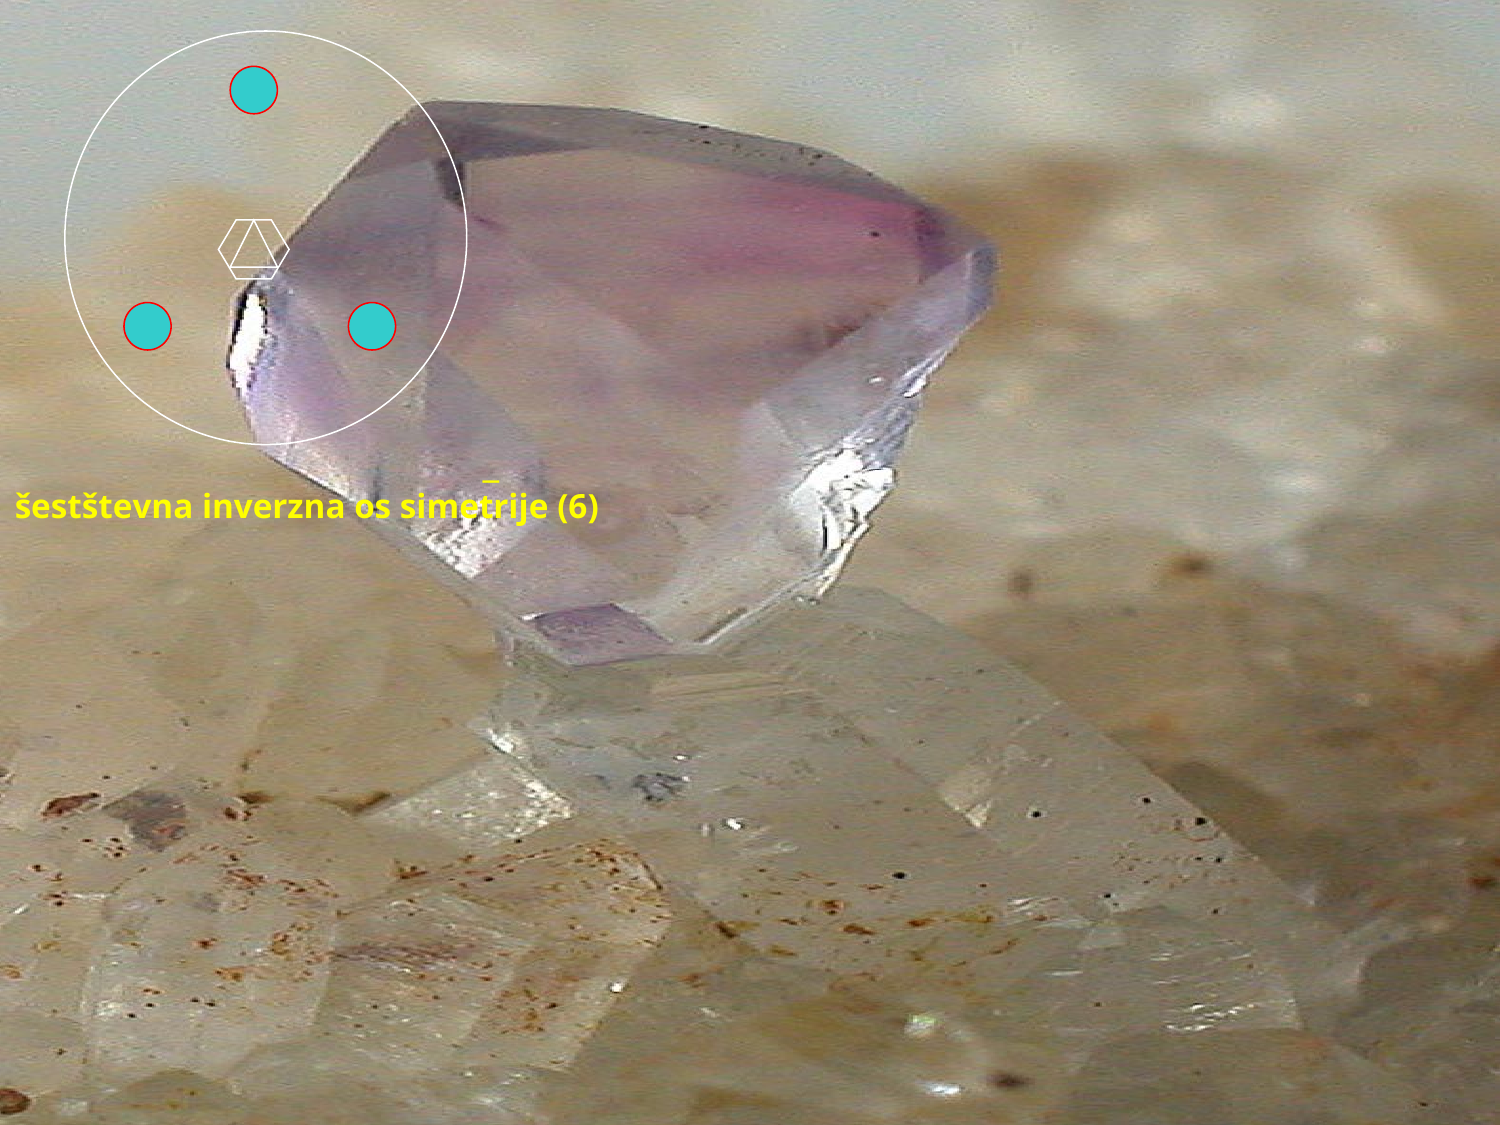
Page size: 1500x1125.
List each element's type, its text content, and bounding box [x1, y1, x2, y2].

text_box [230, 66, 278, 114]
picture [0, 0, 1500, 1125]
text_box [348, 302, 396, 351]
picture [66, 32, 465, 432]
text_box _ šestštevna inverzna os simetrije (6) [0, 432, 715, 533]
text_box [123, 302, 172, 351]
